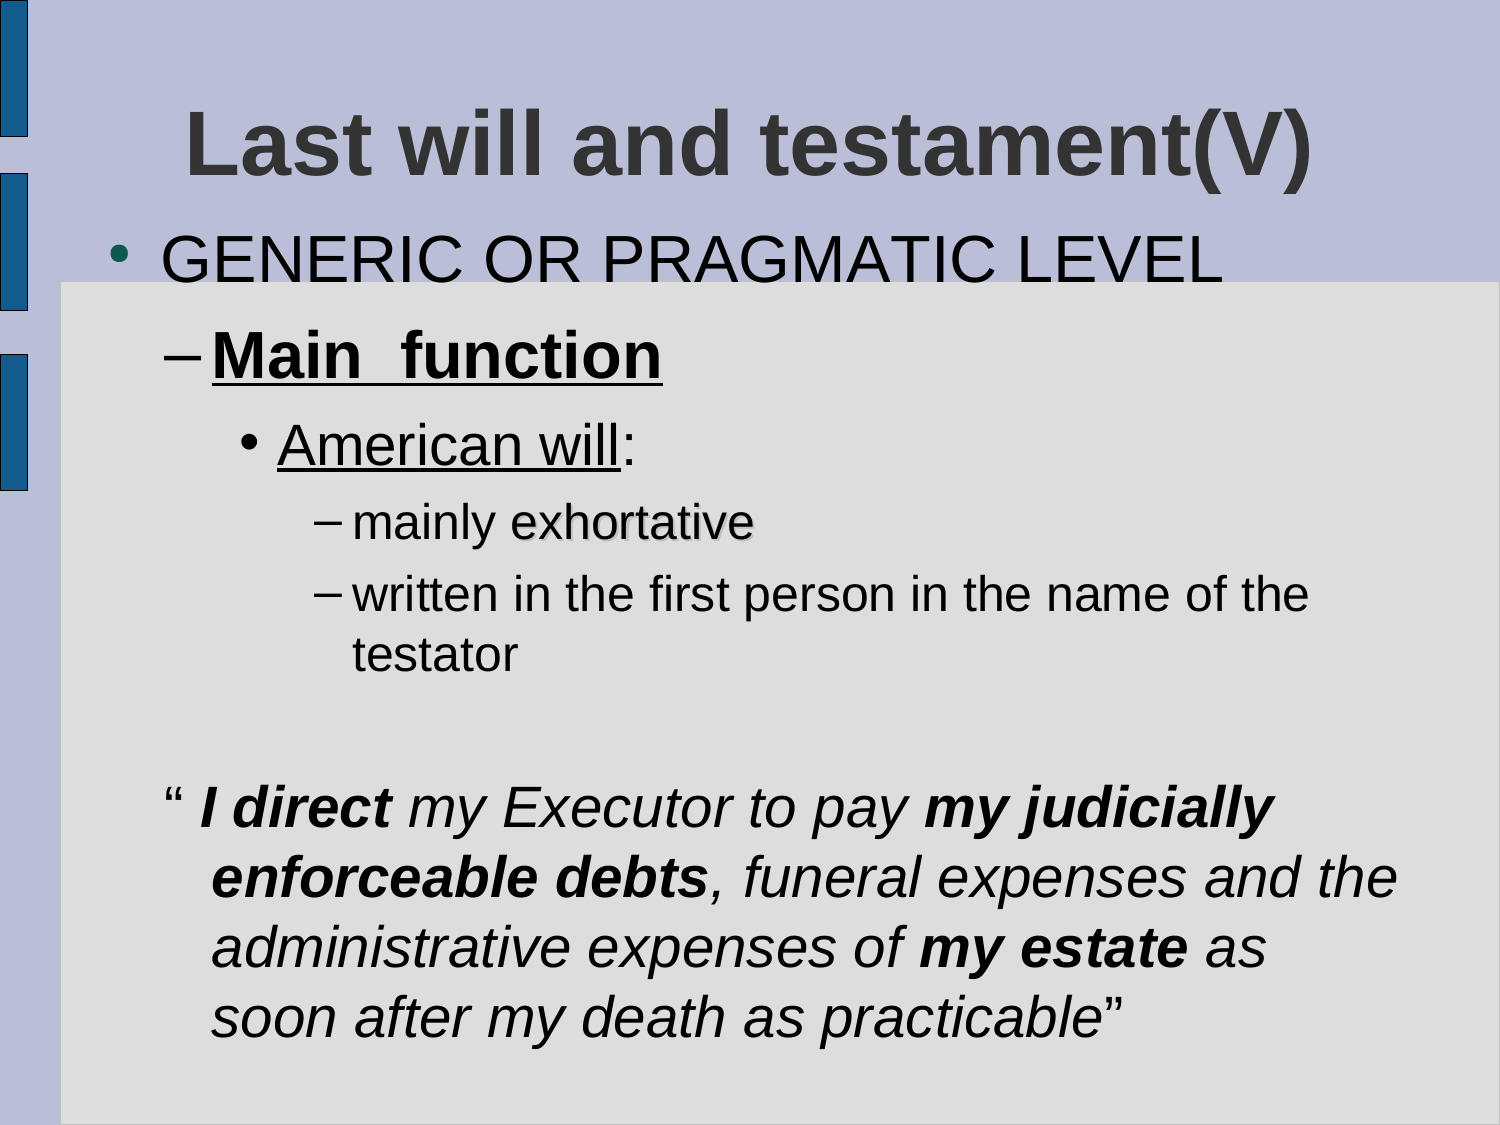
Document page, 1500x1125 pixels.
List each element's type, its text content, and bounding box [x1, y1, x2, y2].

title Last will and testament(V) [75, 45, 1426, 208]
list GENERIC OR PRAGMATIC LEVEL Main function American will: mainly exhortative written in the first person in the name of the testator “ I direct my Executor to pay my judicially enforceable debts, funeral expenses and the administrative expenses of my estate as soon after my death as practicable” [75, 208, 1426, 1083]
